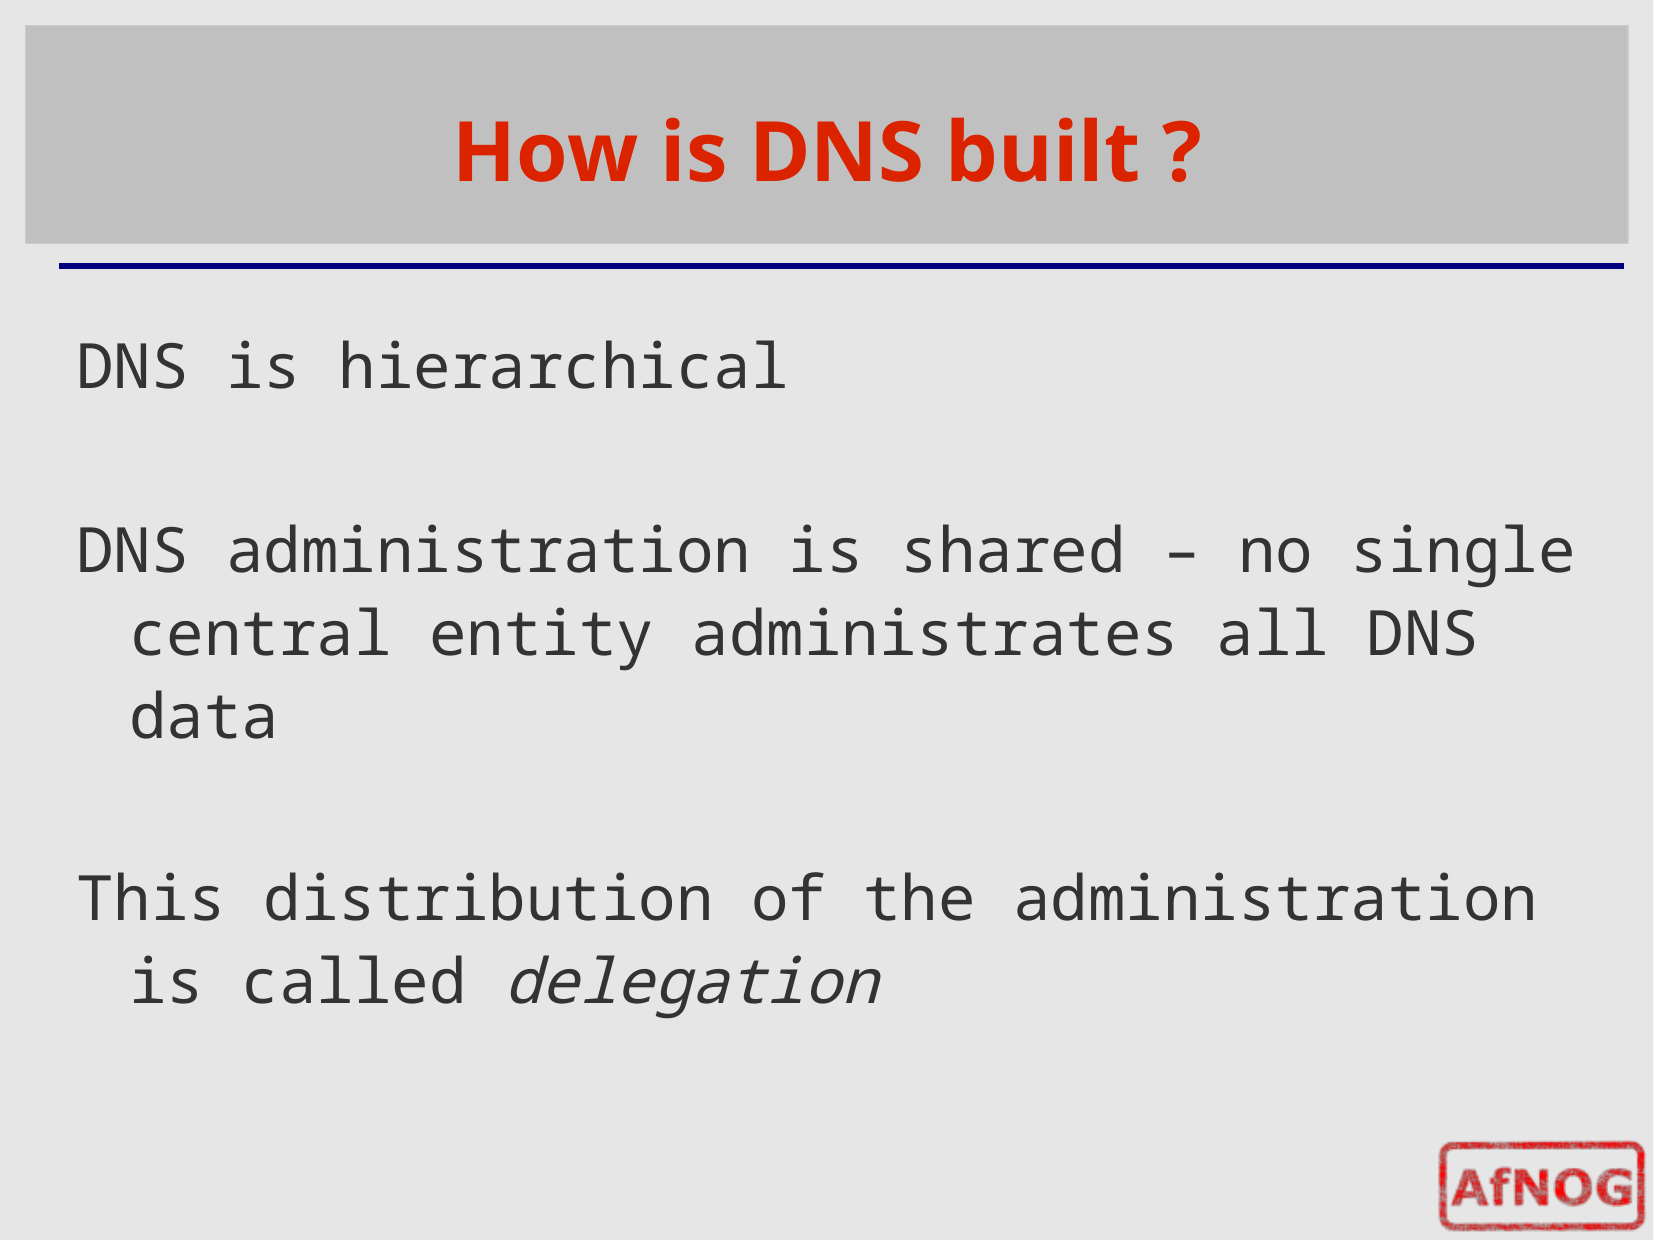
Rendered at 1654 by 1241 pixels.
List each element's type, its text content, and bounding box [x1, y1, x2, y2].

title How is DNS built ? [121, 46, 1534, 254]
list DNS is hierarchical DNS administration is shared – no single central entity administrates all DNS data This distribution of the administration is called delegation [59, 322, 1595, 1132]
picture [1437, 1139, 1648, 1235]
